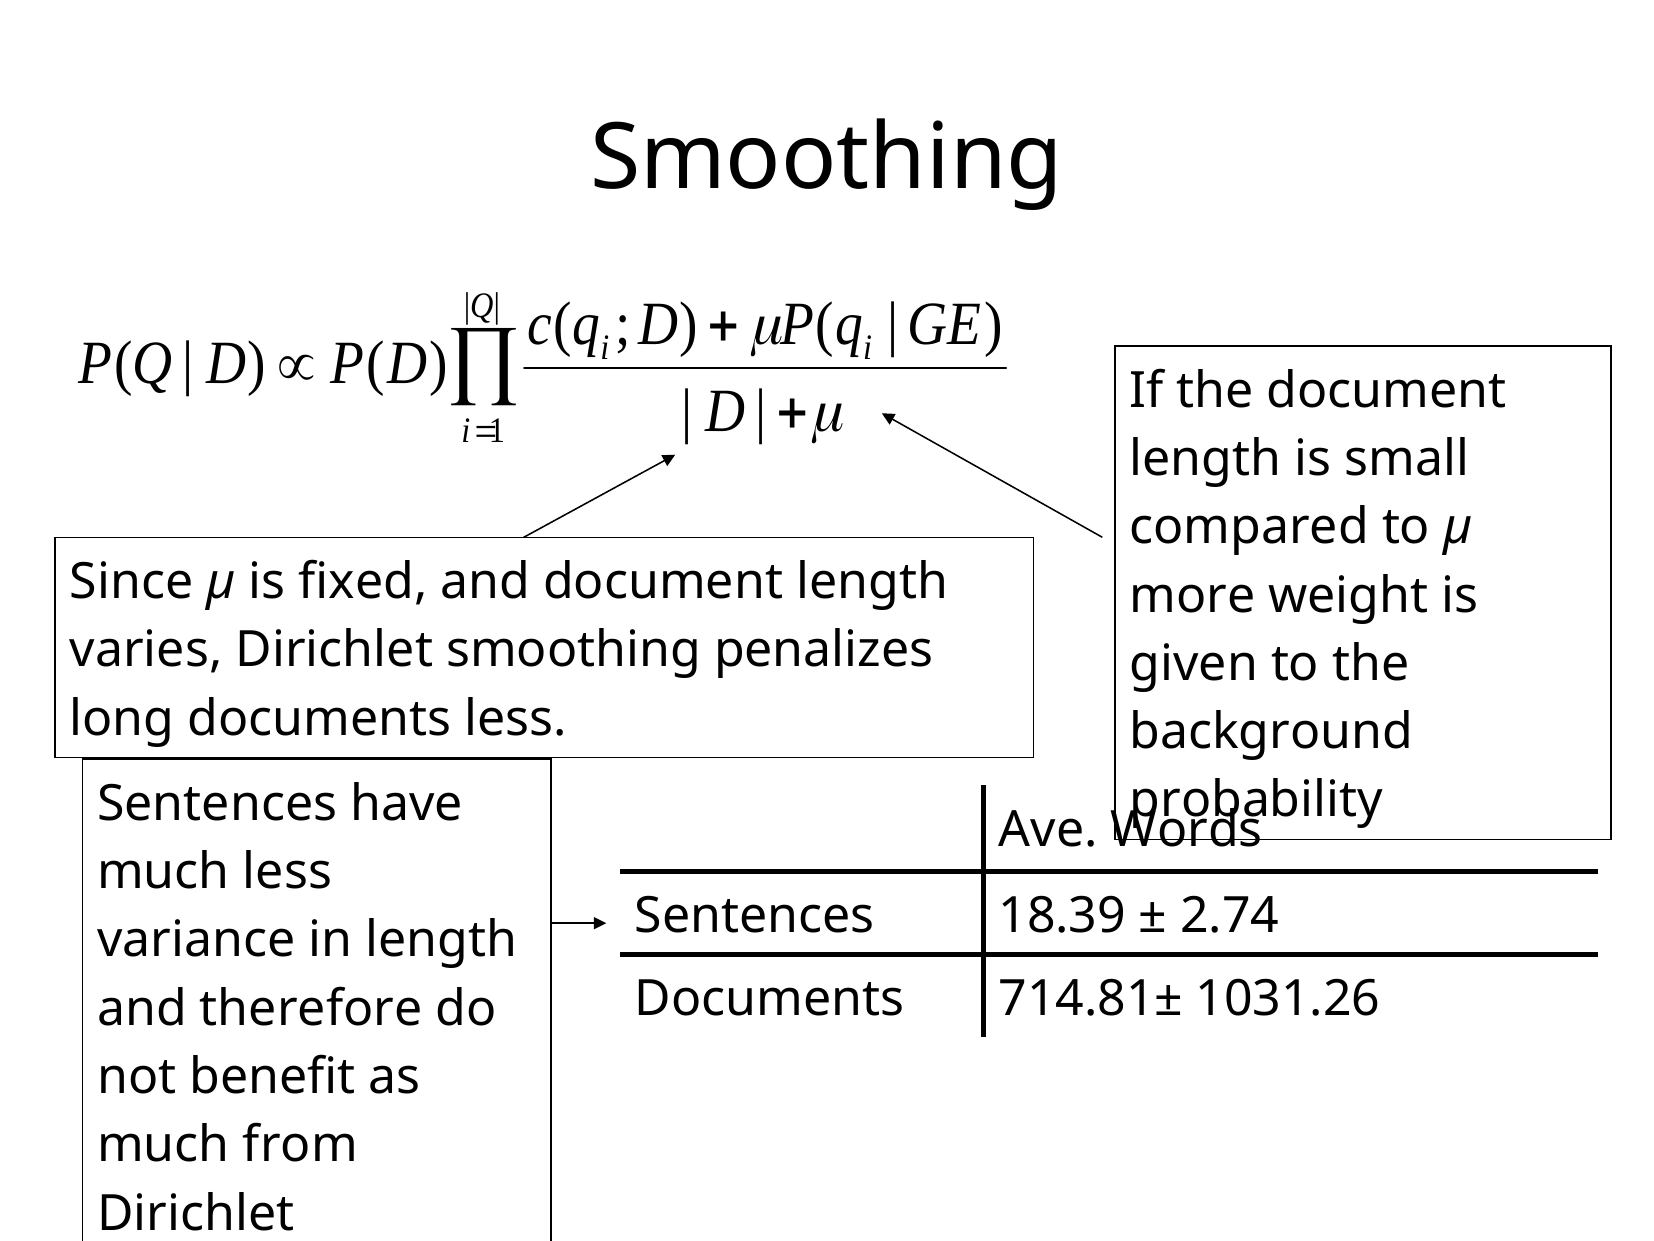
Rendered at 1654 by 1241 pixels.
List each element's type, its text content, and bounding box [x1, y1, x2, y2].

title Smoothing [82, 49, 1571, 257]
text_box If the document length is small compared to µ more weight is given to the background probability [1114, 346, 1612, 840]
text_box 714.81± 1031.26 [986, 955, 1599, 1037]
text_box Sentences [619, 871, 981, 955]
text_box Sentences have much less variance in length and therefore do not benefit as much from Dirichlet smoothing [82, 759, 552, 1241]
text_box 18.39 ± 2.74 [986, 872, 1599, 955]
text_box Documents [619, 955, 981, 1037]
text_box Since µ is fixed, and document length varies, Dirichlet smoothing penalizes long documents less. [55, 537, 1034, 758]
chart [68, 275, 1020, 455]
text_box Ave. Words [986, 785, 1599, 872]
